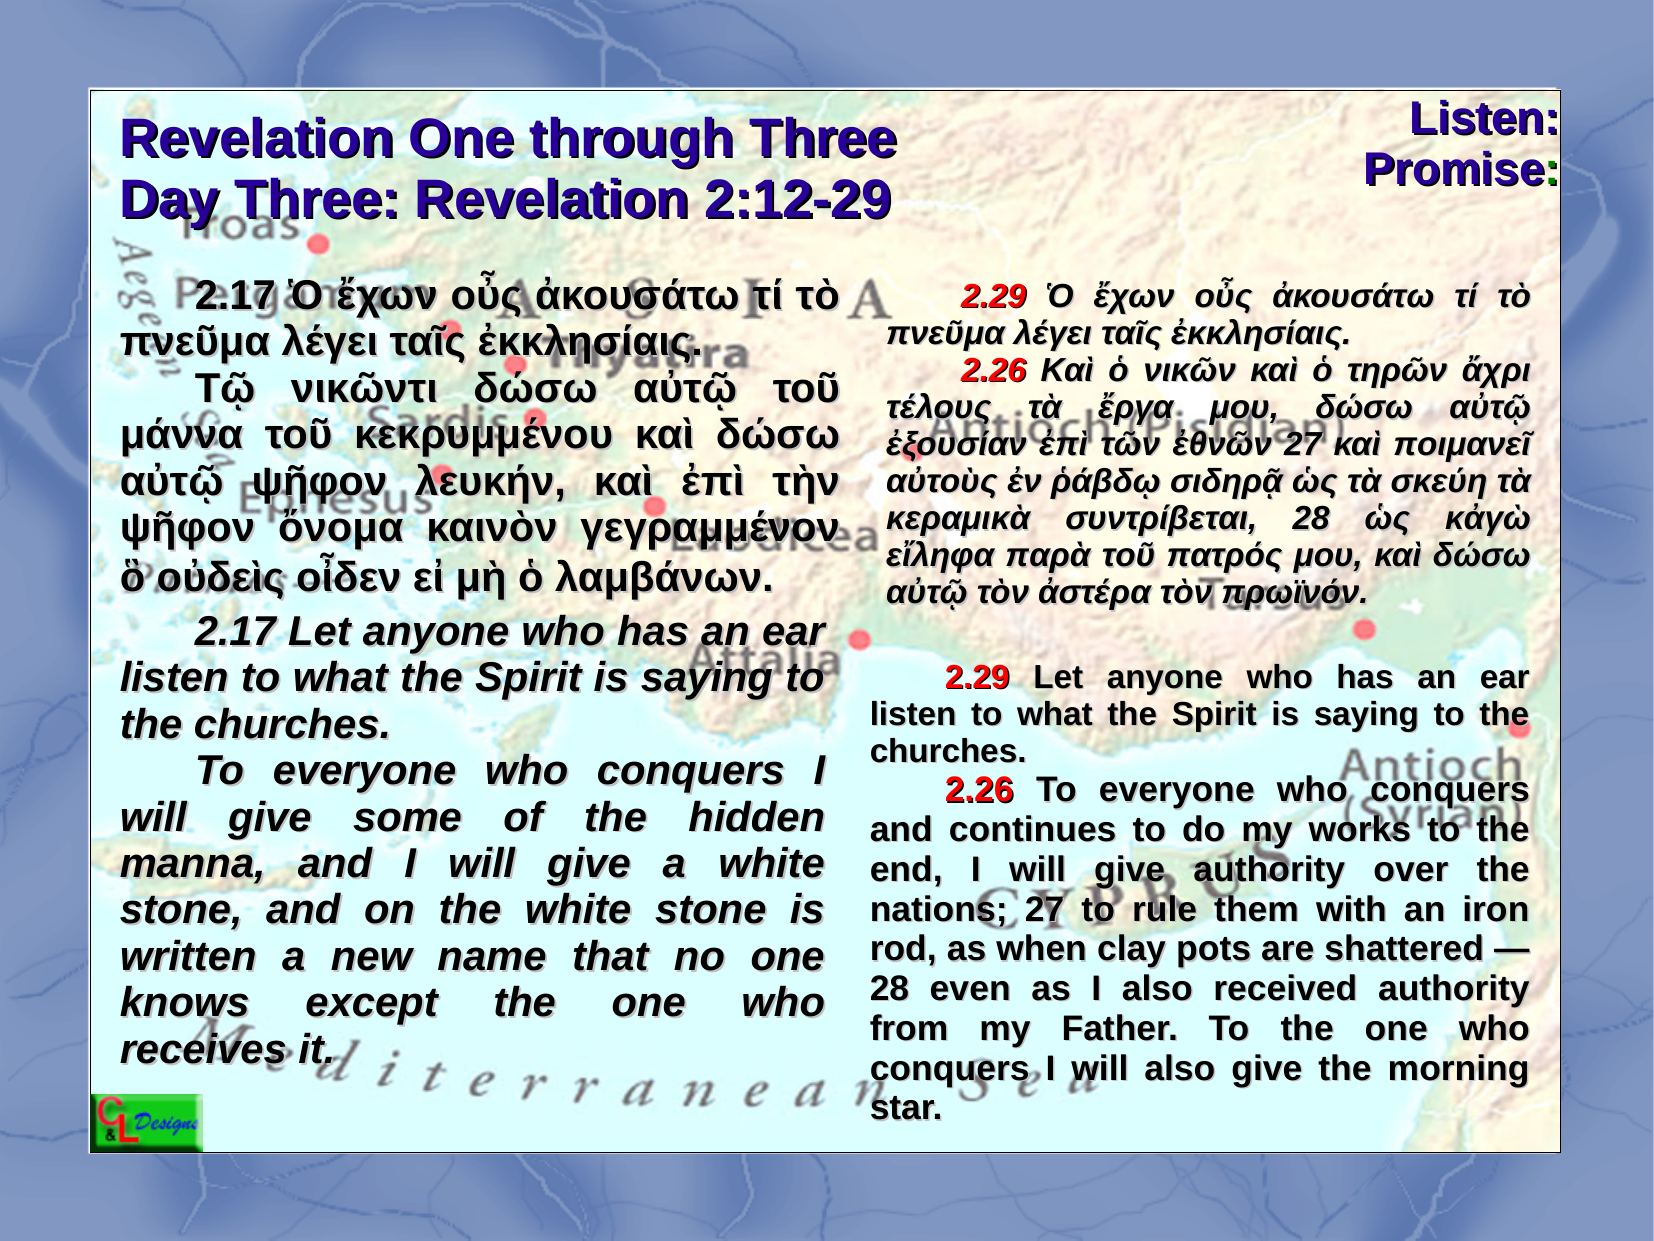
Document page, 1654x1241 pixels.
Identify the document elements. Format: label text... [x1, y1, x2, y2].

text_box 2.17 Let anyone who has an ear listen to what the Spirit is saying to the churches. To everyone who conquers I will give some of the hidden manna, and I will give a white stone, and on the white stone is written a new name that no one knows except the one who receives it. [105, 600, 841, 1128]
text_box 2.29 Ὁ ἔχων οὖς ἀκουσάτω τί τὸ πνεῦμα λέγει ταῖς ἐκκλησίαις. 2.26 Καὶ ὁ νικῶν καὶ ὁ τηρῶν ἄχρι τέλους τὰ ἔργα μου, δώσω αὐτῷ ἐξουσίαν ἐπὶ τῶν ἐθνῶν 27 καὶ ποιμανεῖ αὐτοὺς ἐν ῥάβδῳ σιδηρᾷ ὡς τὰ σκεύη τὰ κεραμικὰ συντρίβεται, 28 ὡς κἀγὼ εἴληφα παρὰ τοῦ πατρός μου, καὶ δώσω αὐτῷ τὸν ἀστέρα τὸν πρωϊνόν. [871, 270, 1547, 646]
picture [0, 0, 1654, 1241]
title Revelation One through Three Day Three: Revelation 2:12-29 [119, 96, 1081, 241]
text_box Listen: Promise: [1135, 90, 1561, 247]
text_box 2.17 Ὁ ἔχων οὖς ἀκουσάτω τί τὸ πνεῦμα λέγει ταῖς ἐκκλησίαις. Τῷ νικῶντι δώσω αὐτῷ τοῦ μάννα τοῦ κεκρυμμένου καὶ δώσω αὐτῷ ψῆφον λευκήν, καὶ ἐπὶ τὴν ψῆφον ὄνομα καινὸν γεγραμμένον ὃ οὐδεὶς οἶδεν εἰ μὴ ὁ λαμβάνων. [105, 263, 856, 631]
text_box 2.29 Let anyone who has an ear listen to what the Spirit is saying to the churches. 2.26 To everyone who conquers and continues to do my works to the end, I will give authority over the nations; 27 to rule them with an iron rod, as when clay pots are shattered — 28 even as I also received authority from my Father. To the one who conquers I will also give the morning star. [855, 651, 1546, 1150]
